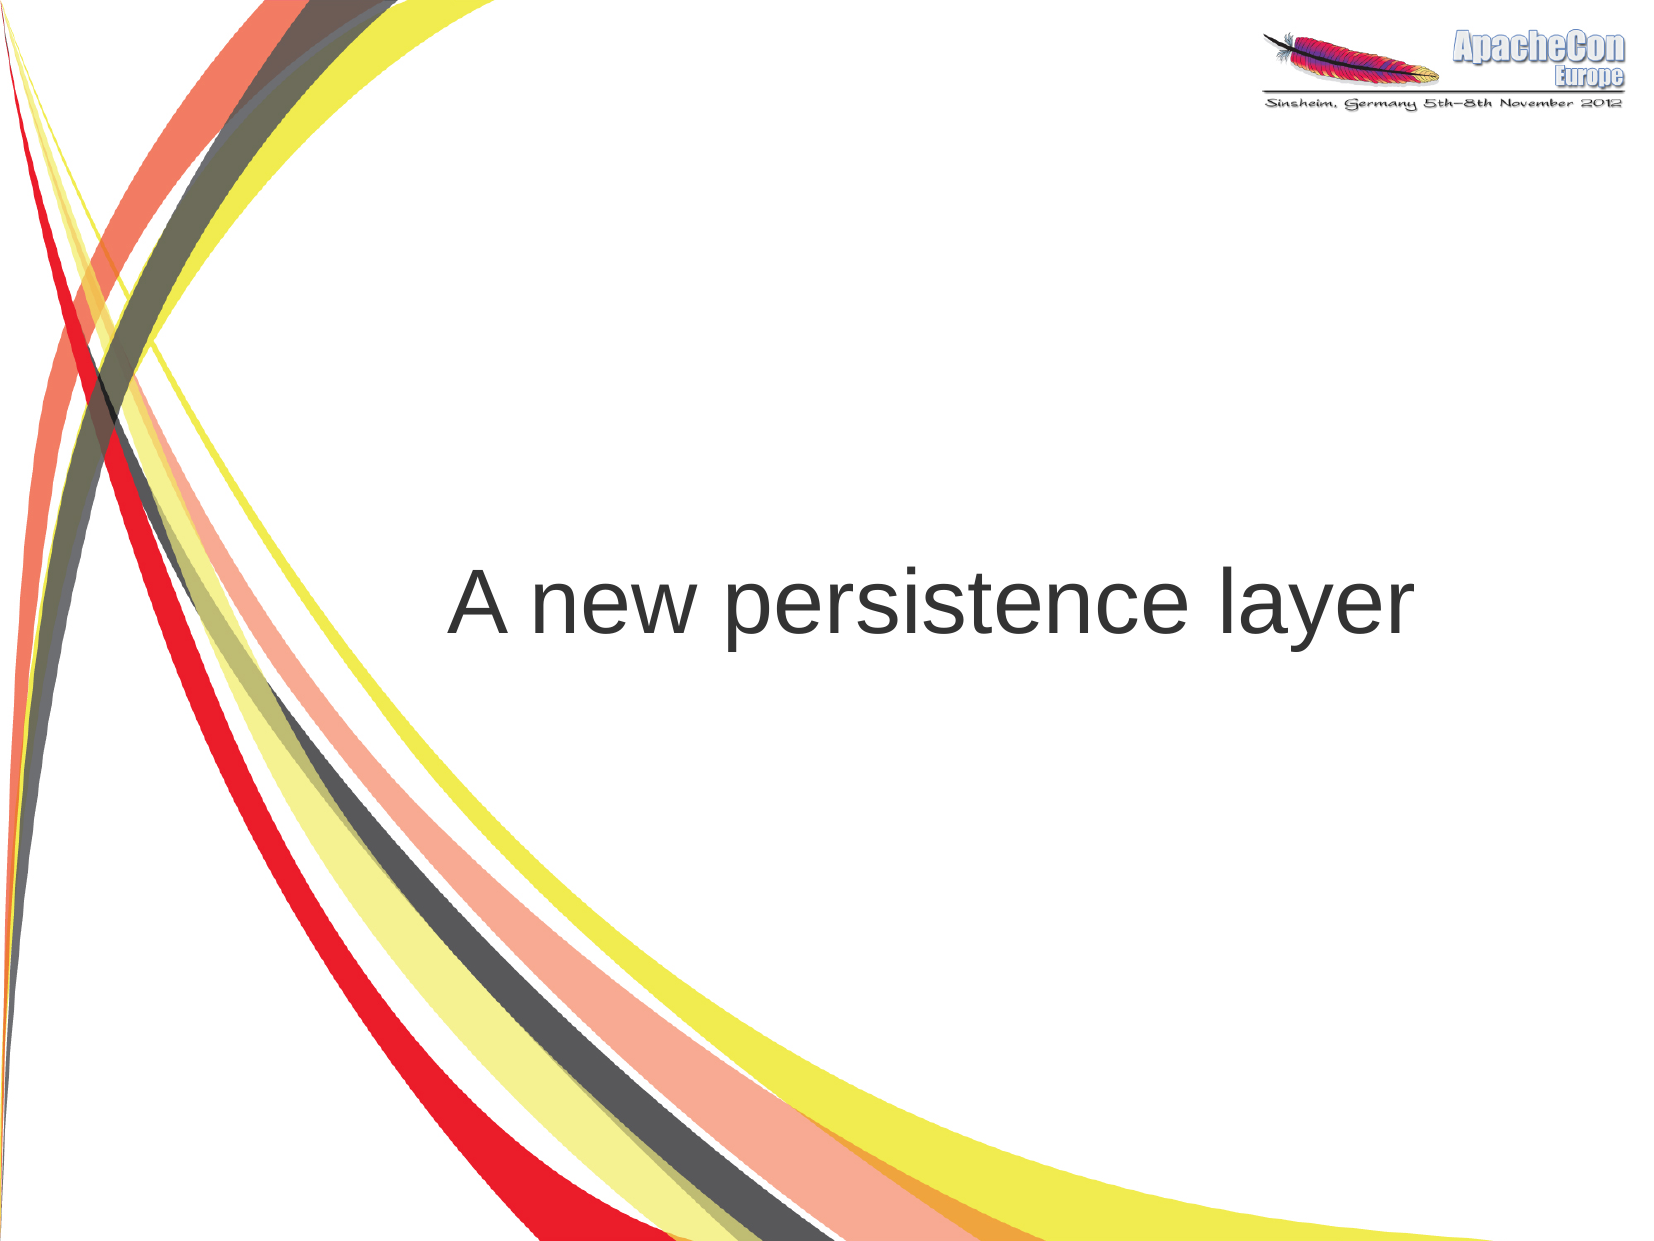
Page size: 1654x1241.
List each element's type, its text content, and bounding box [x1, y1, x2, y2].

picture [0, 0, 1654, 1241]
title A new persistence layer [447, 501, 1418, 702]
